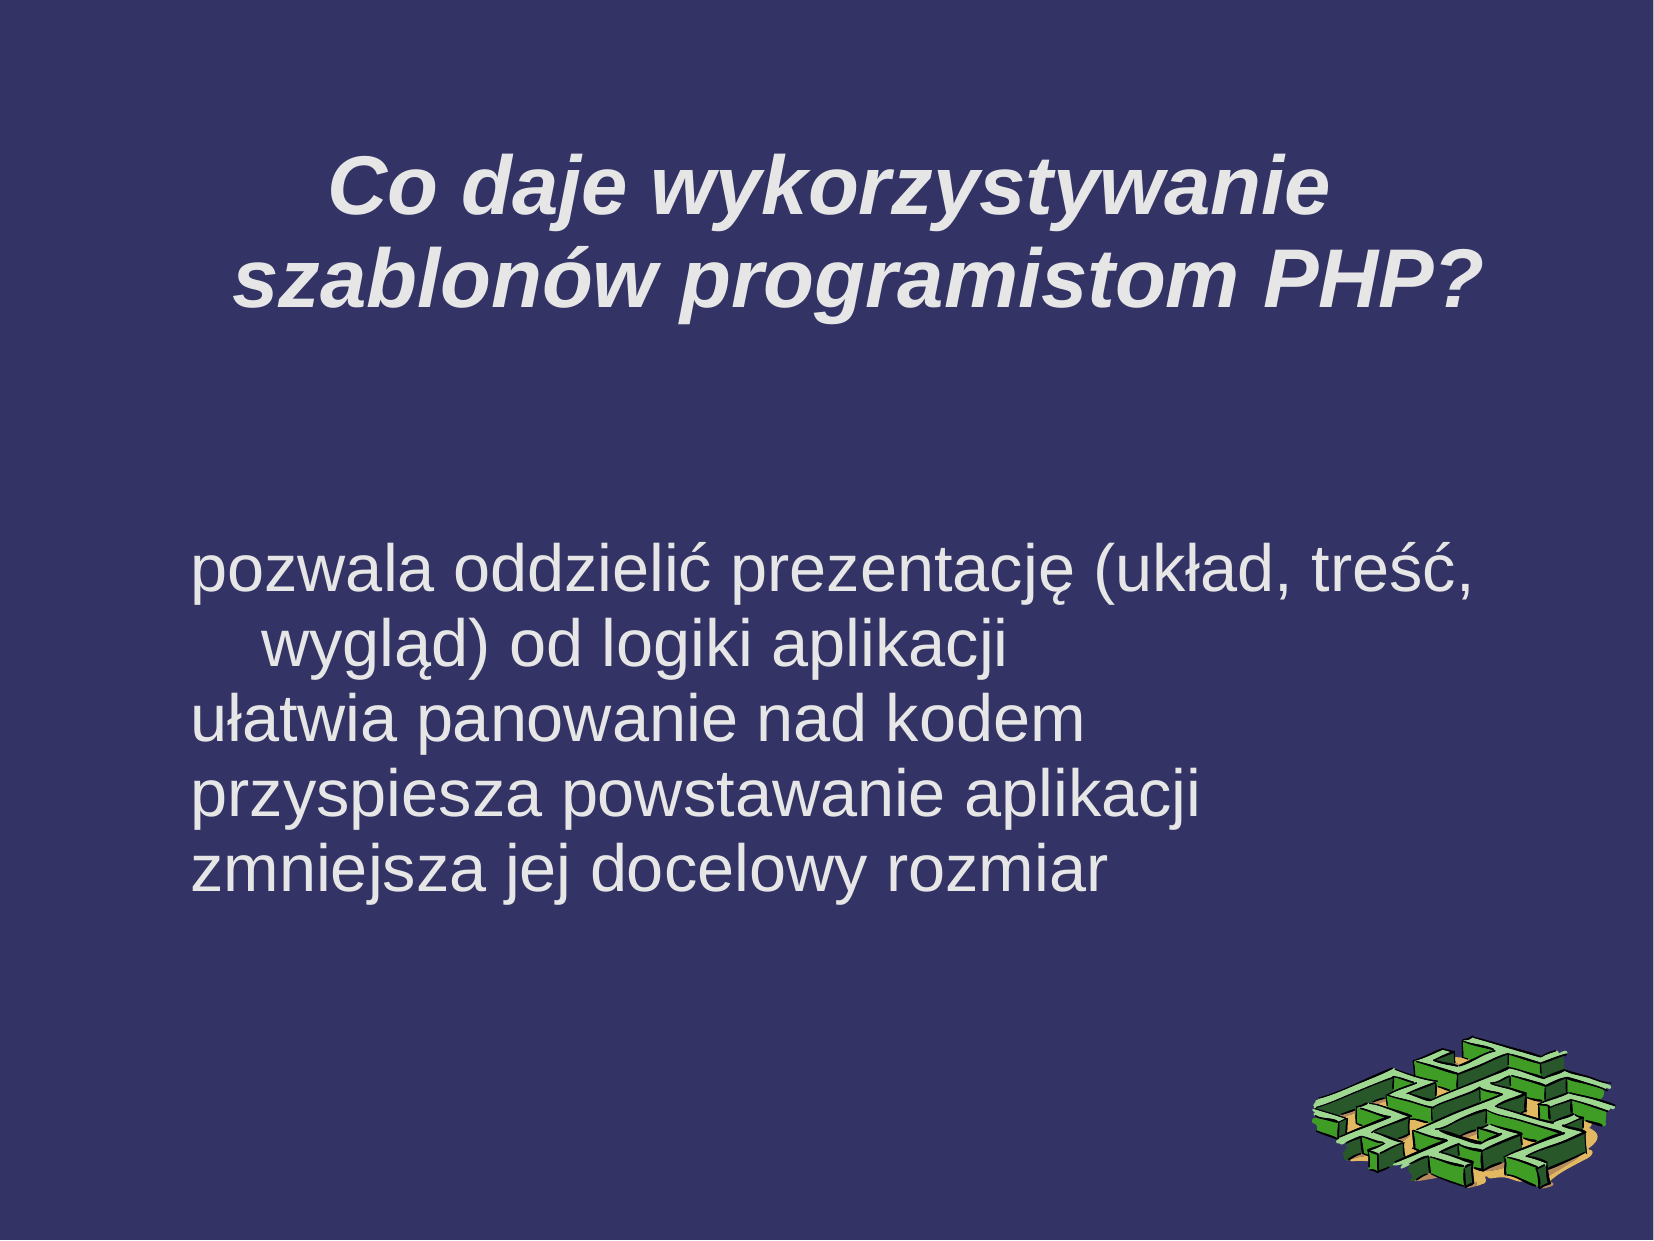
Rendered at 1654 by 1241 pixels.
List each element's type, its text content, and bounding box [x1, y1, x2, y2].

list pozwala oddzielić prezentację (układ, treść, wygląd) od logiki aplikacji ułatwia panowanie nad kodem przyspiesza powstawanie aplikacji zmniejsza jej docelowy rozmiar [178, 531, 1570, 1147]
title Co daje wykorzystywanie szablonów programistom PHP? [123, 79, 1536, 384]
